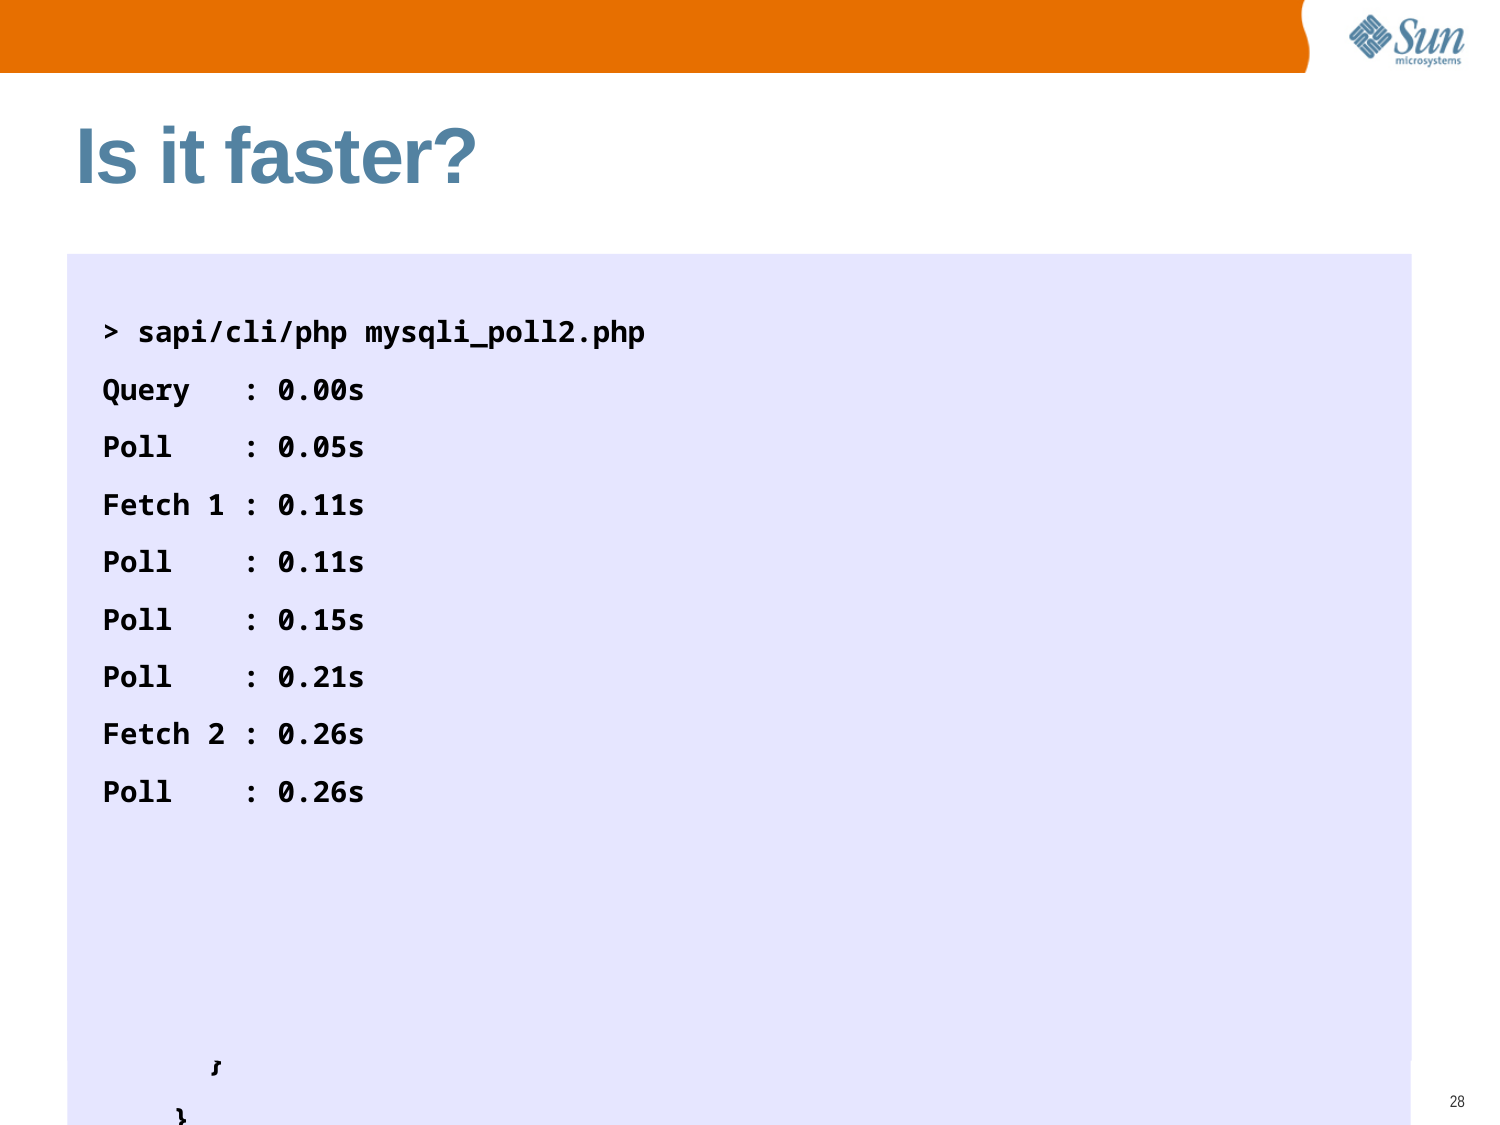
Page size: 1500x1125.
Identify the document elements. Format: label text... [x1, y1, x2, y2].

title Is it faster? [75, 119, 1437, 224]
picture [0, 0, 1500, 73]
text_box > sapi/cli/php mysqli_poll2.php Query : 0.00s Poll : 0.05s Fetch 1 : 0.11s Poll : 0.11s Poll : 0.15s Poll : 0.21s Fetch 2 : 0.26s Poll : 0.26s [67, 254, 1412, 1061]
